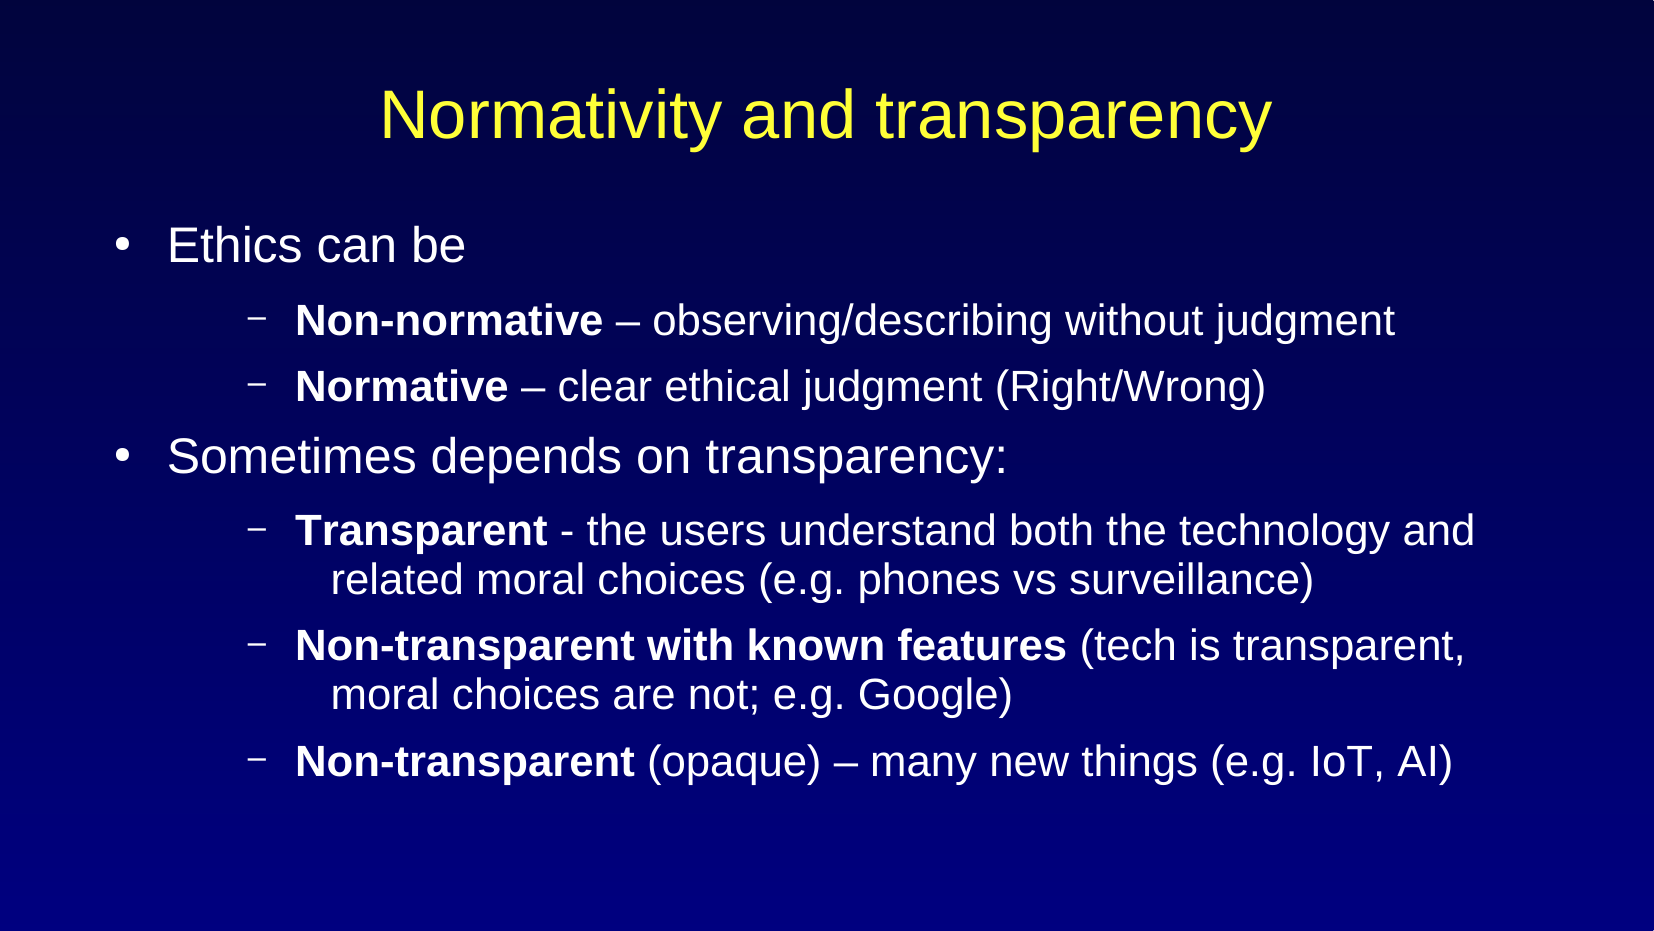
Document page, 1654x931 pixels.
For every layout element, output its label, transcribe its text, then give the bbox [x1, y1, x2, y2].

title Normativity and transparency [82, 37, 1571, 193]
list Ethics can be Non-normative – observing/describing without judgment Normative – clear ethical judgment (Right/Wrong) Sometimes depends on transparency: Transparent - the users understand both the technology and related moral choices (e.g. phones vs surveillance) Non-transparent with known features (tech is transparent, moral choices are not; e.g. Google) Non-transparent (opaque) – many new things (e.g. IoT, AI) [82, 217, 1571, 786]
